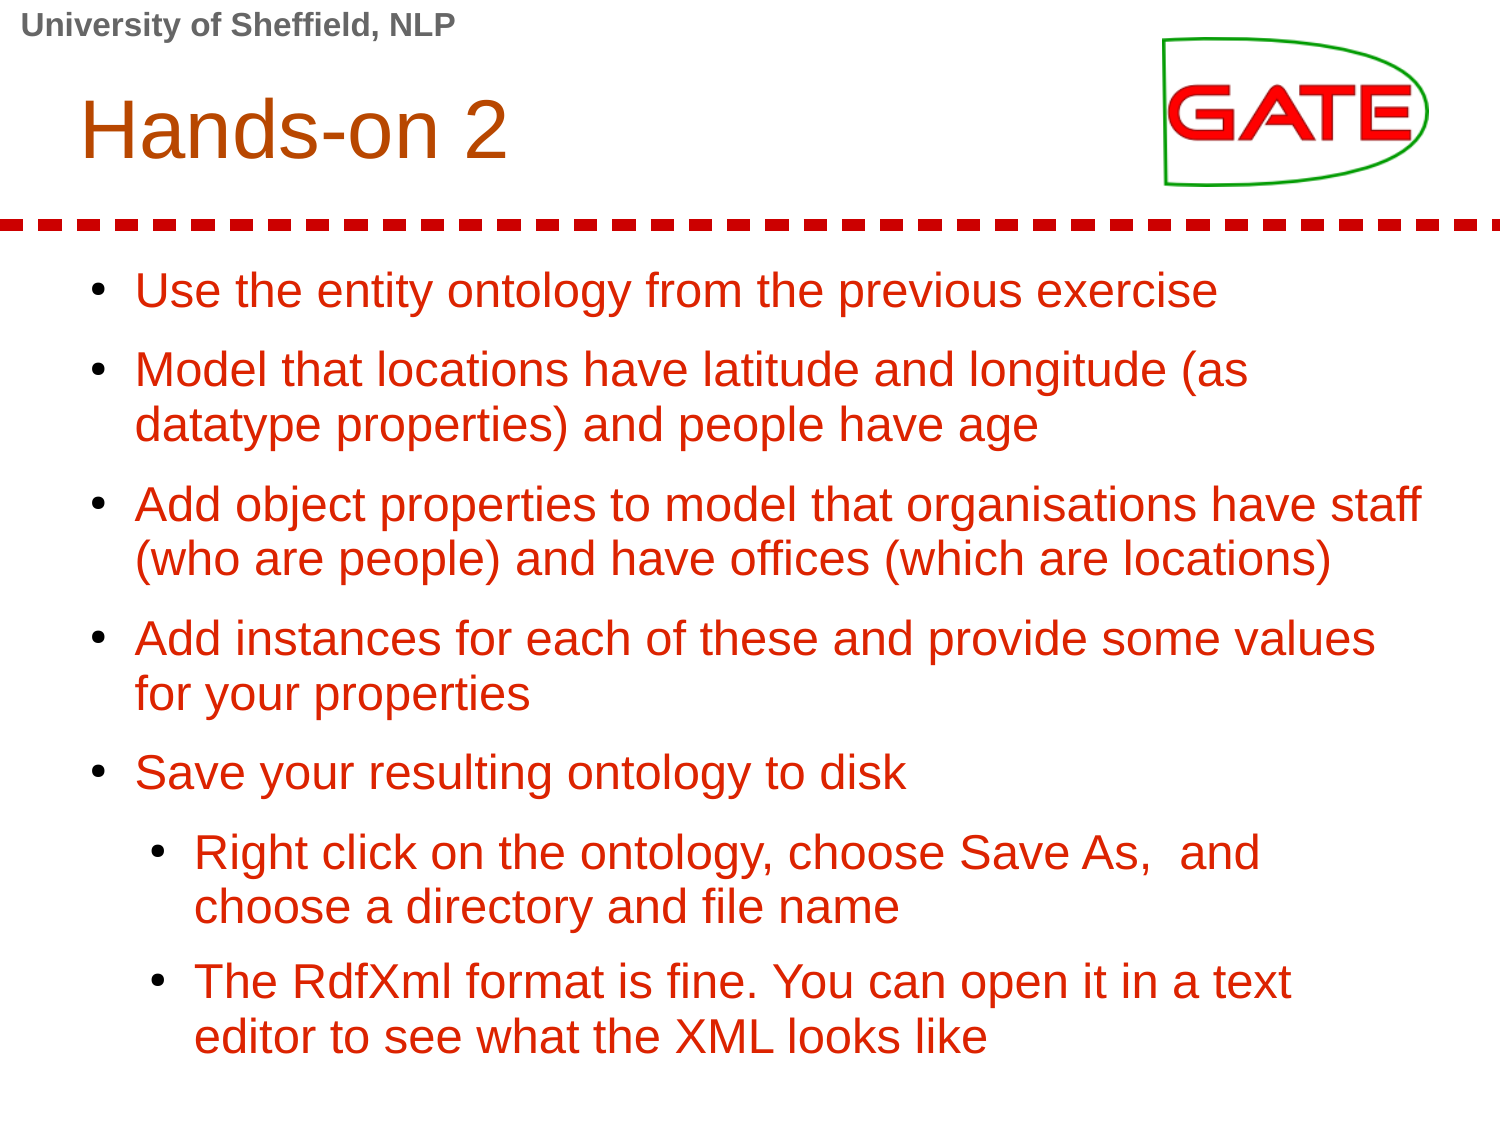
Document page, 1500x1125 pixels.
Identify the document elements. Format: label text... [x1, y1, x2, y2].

picture [1162, 37, 1429, 187]
list Use the entity ontology from the previous exercise Model that locations have latitude and longitude (as datatype properties) and people have age Add object properties to model that organisations have staff (who are people) and have offices (which are locations) Add instances for each of these and provide some values for your properties Save your resulting ontology to disk Right click on the ontology, choose Save As, and choose a directory and file name The RdfXml format is fine. You can open it in a text editor to see what the XML looks like [75, 263, 1425, 1125]
title Hands-on 2 [79, 62, 1149, 197]
